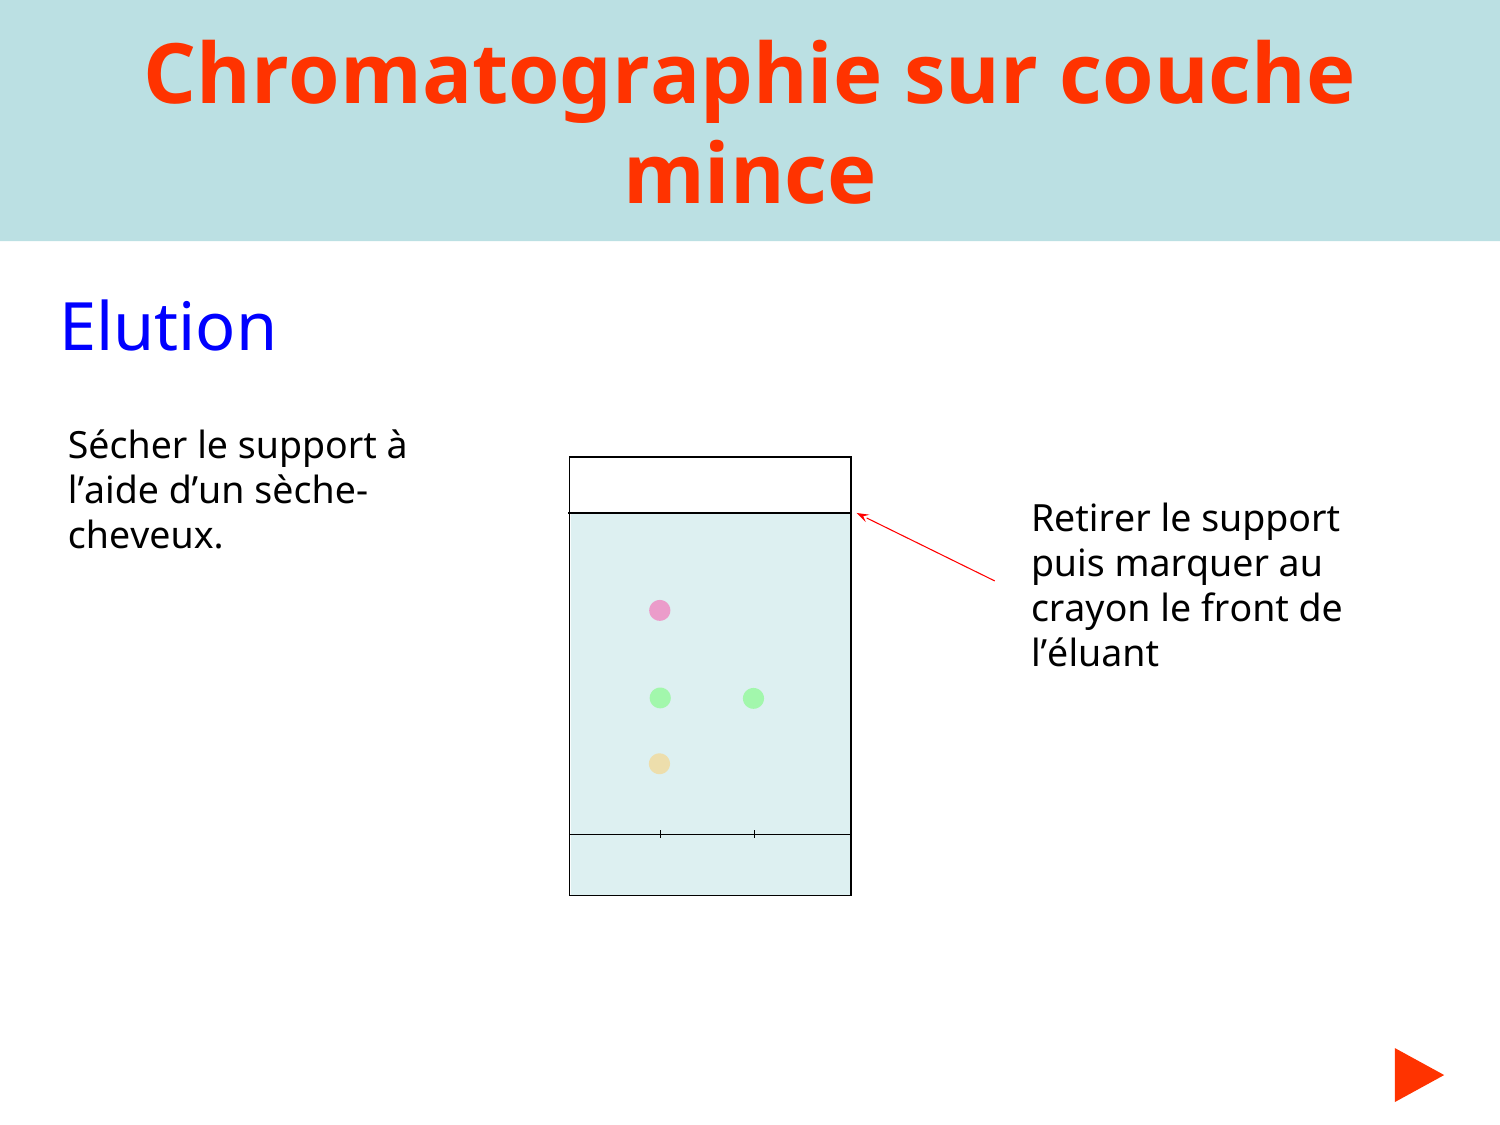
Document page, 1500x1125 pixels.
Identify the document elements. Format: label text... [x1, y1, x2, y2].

text_box Sécher le support à l’aide d’un sèche-cheveux. [53, 413, 439, 565]
text_box [570, 514, 850, 834]
text_box [1394, 1048, 1445, 1103]
text_box Retirer le support puis marquer au crayon le front de l’éluant [1016, 486, 1404, 682]
title Chromatographie sur couche mince [0, 0, 1500, 242]
text_box [570, 835, 850, 895]
subtitle Elution [44, 276, 823, 401]
